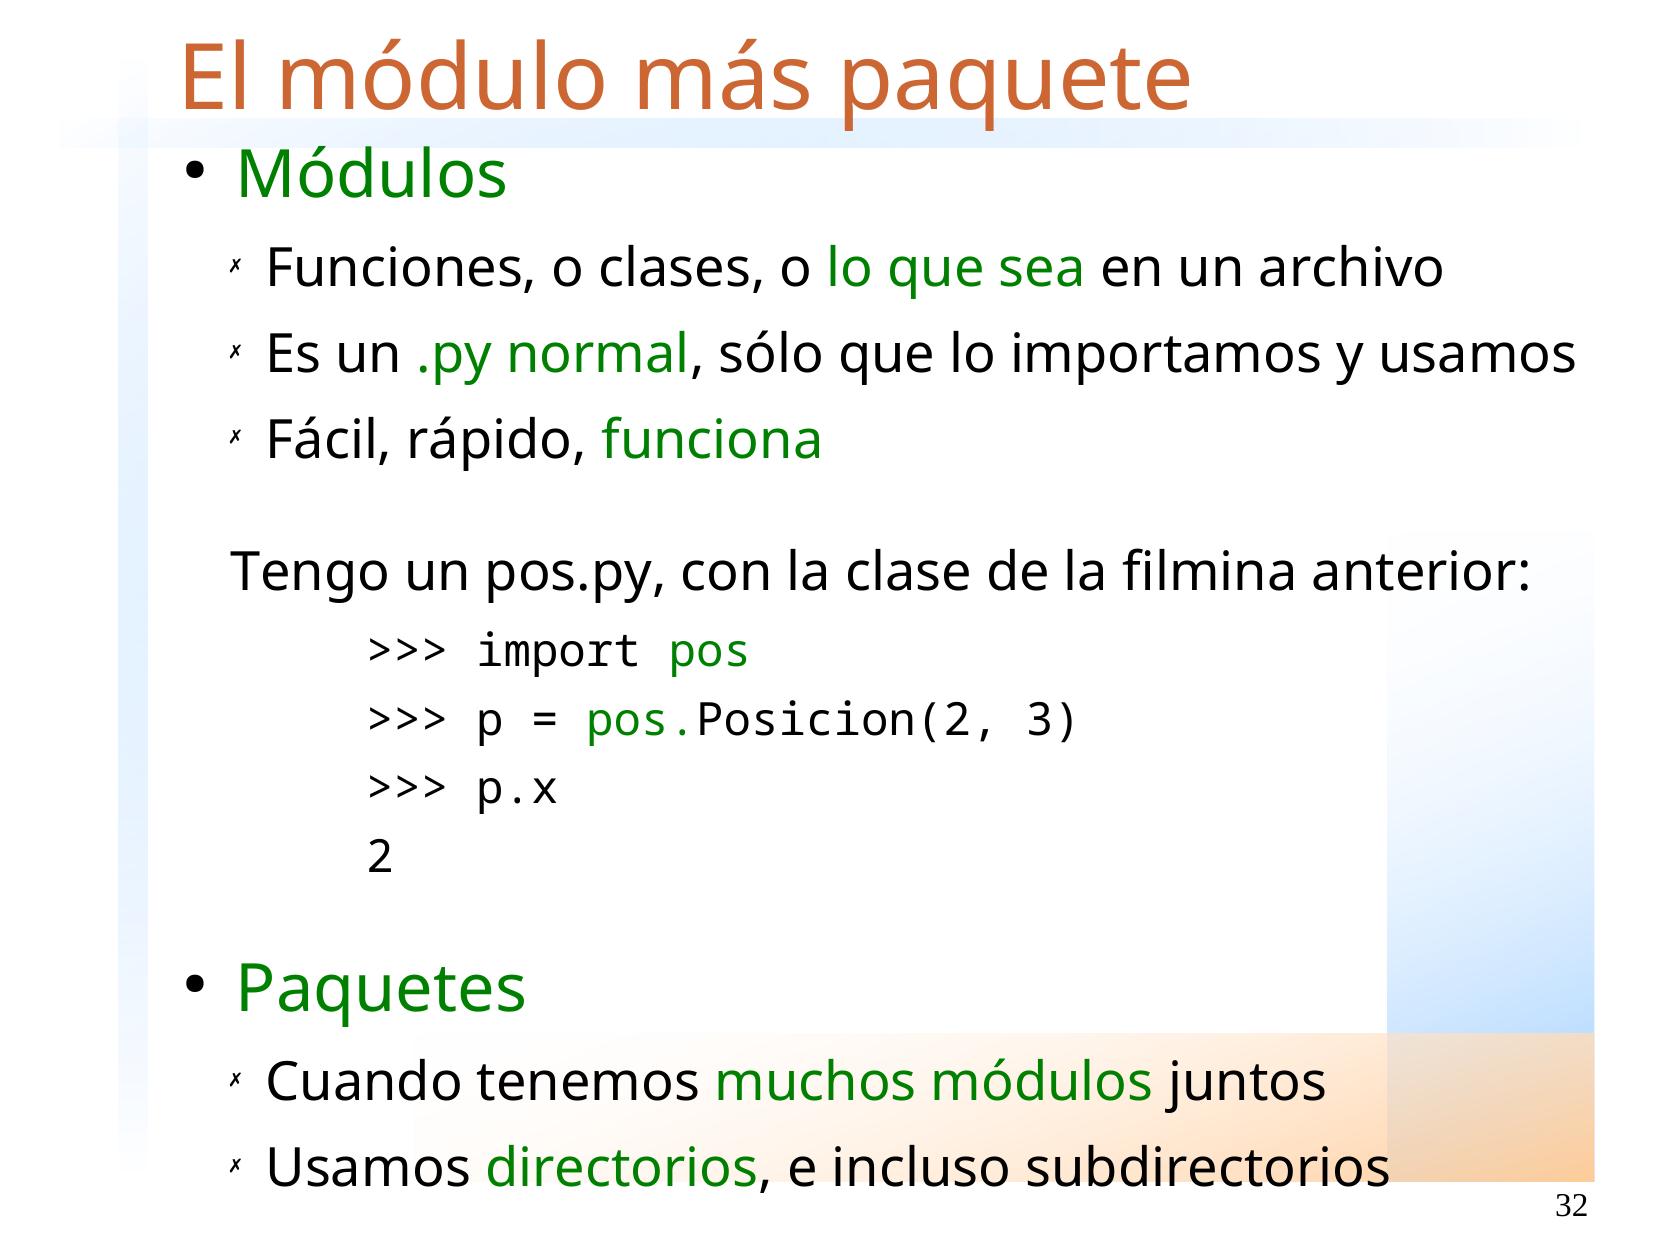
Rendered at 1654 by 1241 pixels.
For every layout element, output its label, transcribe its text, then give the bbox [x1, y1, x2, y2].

title El módulo más paquete [177, 0, 1595, 147]
text_box Módulos Funciones, o clases, o lo que sea en un archivo Es un .py normal, sólo que lo importamos y usamos Fácil, rápido, funciona Tengo un pos.py, con la clase de la filmina anterior: >>> import pos >>> p = pos.Posicion(2, 3) >>> p.x 2 Paquetes Cuando tenemos muchos módulos juntos Usamos directorios, e incluso subdirectorios [147, 147, 1595, 1182]
